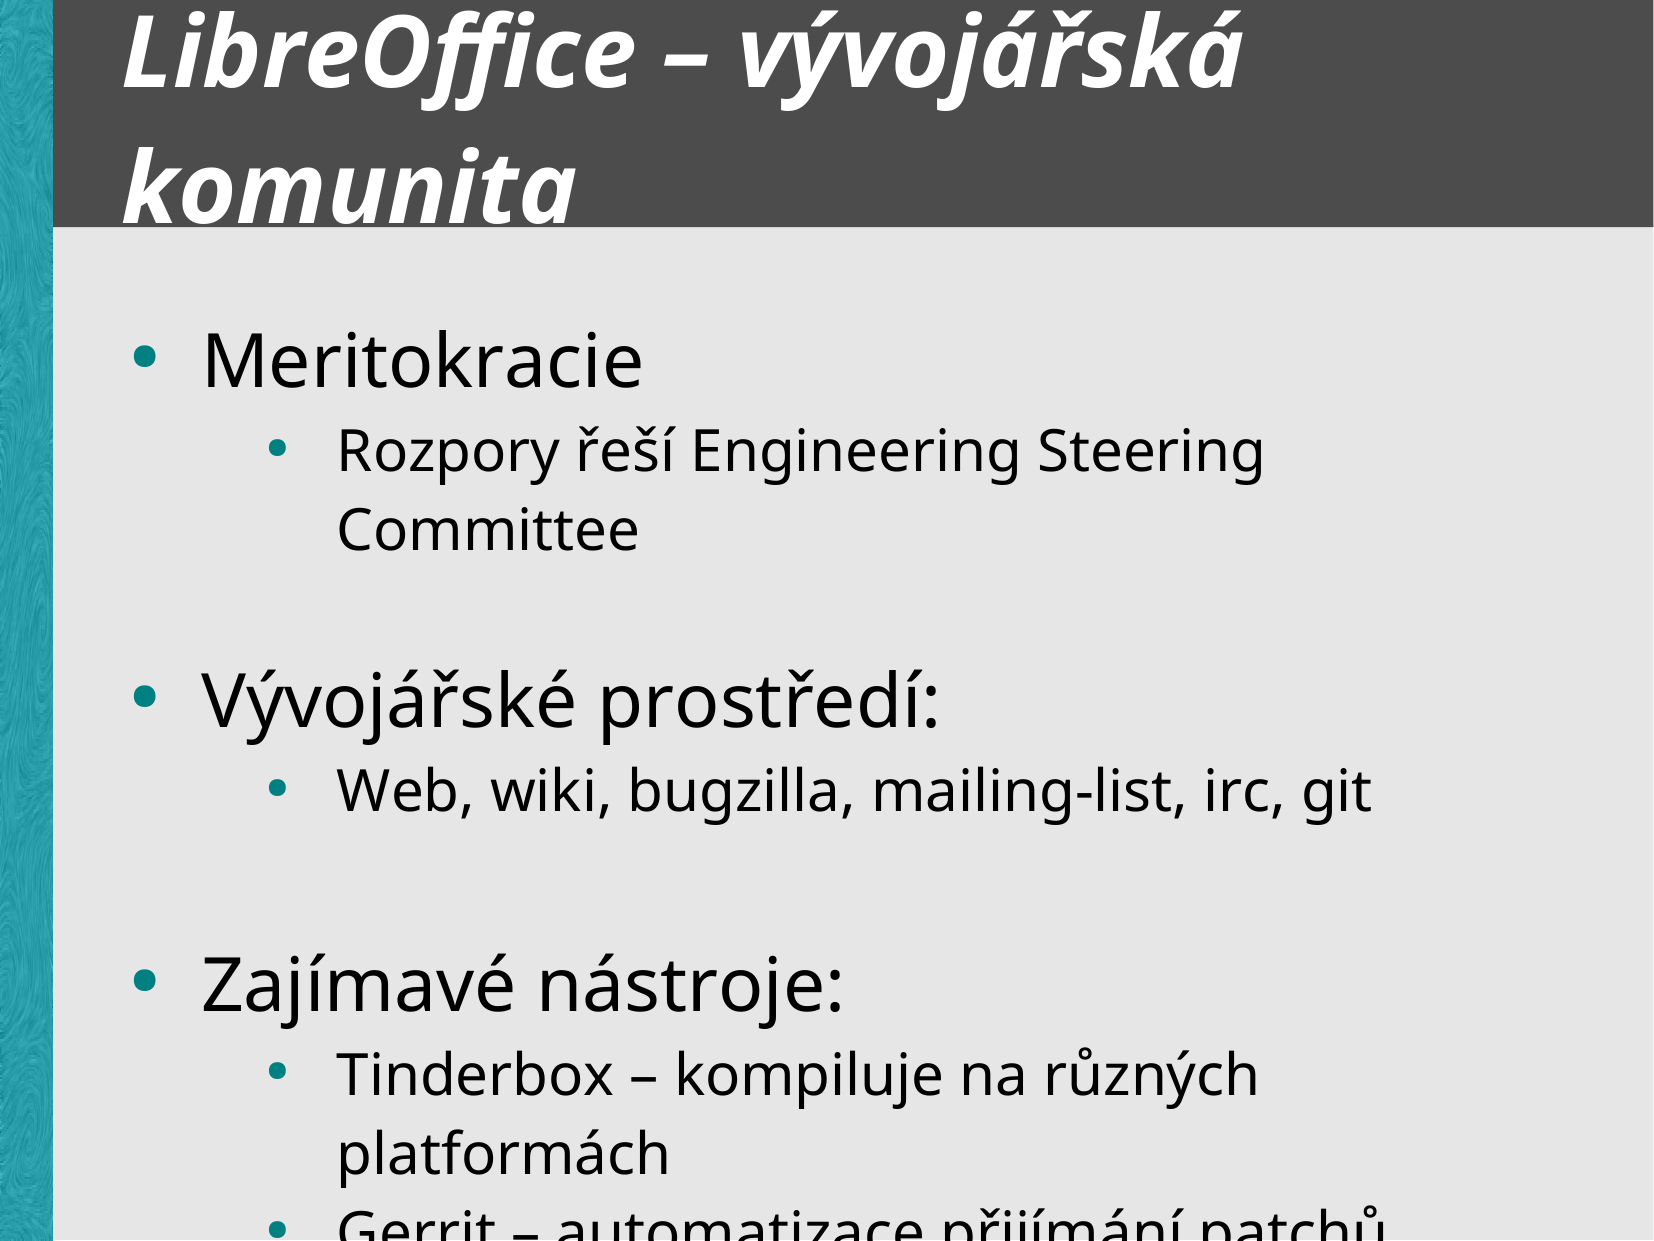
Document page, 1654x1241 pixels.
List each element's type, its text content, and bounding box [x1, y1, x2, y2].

title LibreOffice – vývojářská komunita [121, 12, 1565, 221]
picture [0, 0, 53, 1241]
list Meritokracie Rozpory řeší Engineering Steering Committee Vývojářské prostředí: Web, wiki, bugzilla, mailing-list, irc, git Zajímavé nástroje: Tinderbox – kompiluje na různých platformách Gerrit – automatizace přijímání patchů Opengrok – rychlé vyhledávání v kódu [118, 307, 1563, 1162]
